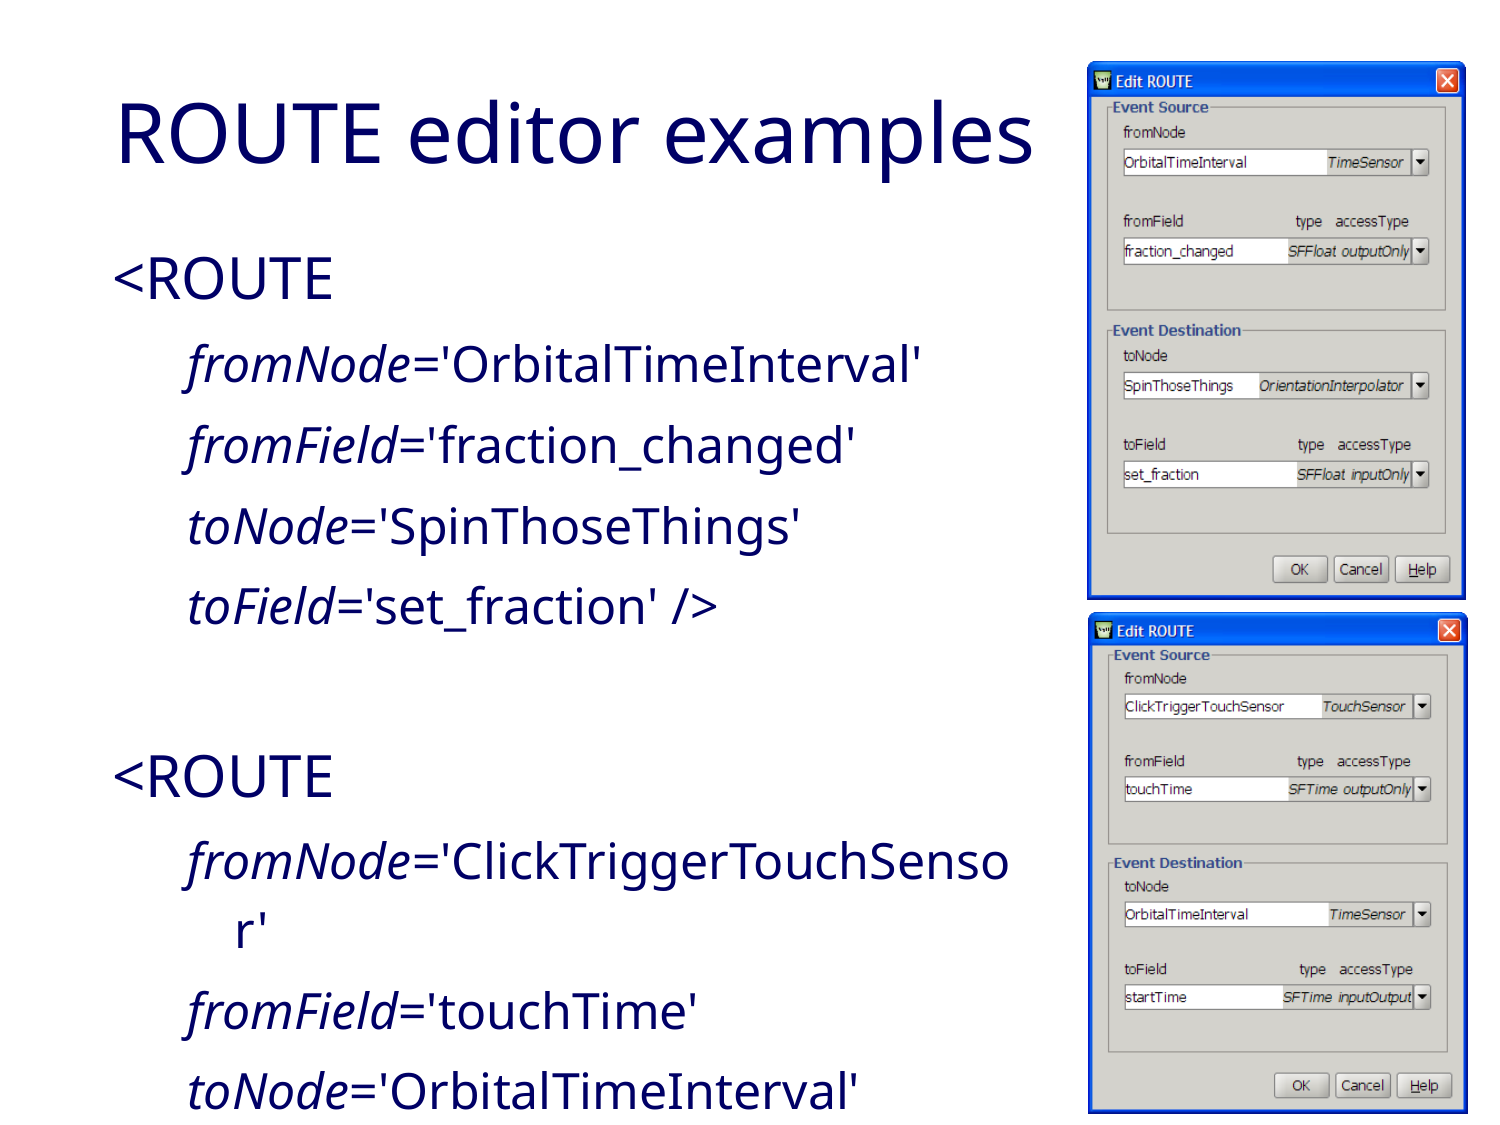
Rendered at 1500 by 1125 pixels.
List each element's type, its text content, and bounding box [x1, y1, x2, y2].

title ROUTE editor examples [106, 44, 1045, 218]
picture [1088, 612, 1468, 1114]
list <ROUTE fromNode='OrbitalTimeInterval' fromField='fraction_changed' toNode='SpinThoseThings' toField='set_fraction' /> <ROUTE fromNode='ClickTriggerTouchSensor' fromField='touchTime' toNode='OrbitalTimeInterval' toField='startTime' /> [112, 237, 1013, 1048]
picture [1087, 61, 1466, 600]
